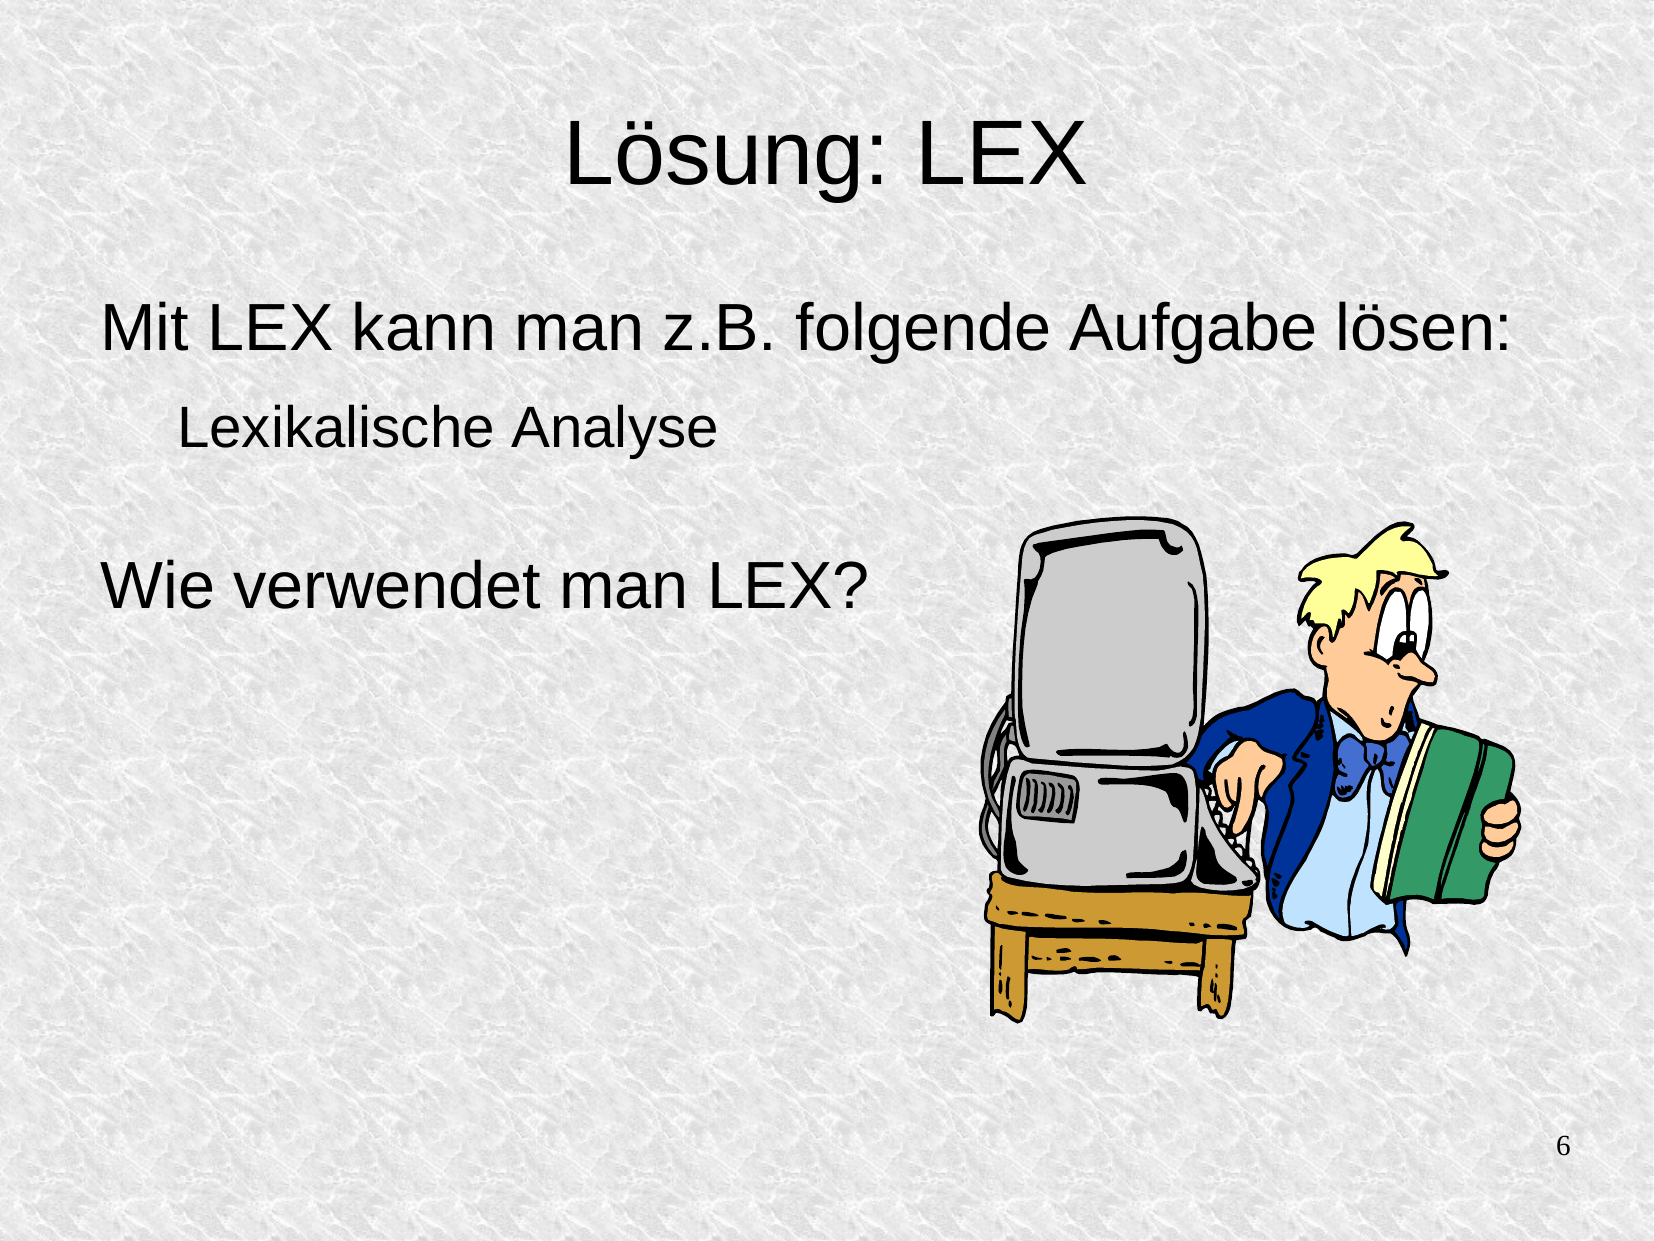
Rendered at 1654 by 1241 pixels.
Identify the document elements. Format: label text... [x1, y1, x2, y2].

title Lösung: LEX [82, 49, 1571, 257]
list Mit LEX kann man z.B. folgende Aufgabe lösen: Lexikalische Analyse Wie verwendet man LEX? [82, 290, 1571, 1109]
picture [0, 0, 1654, 1241]
